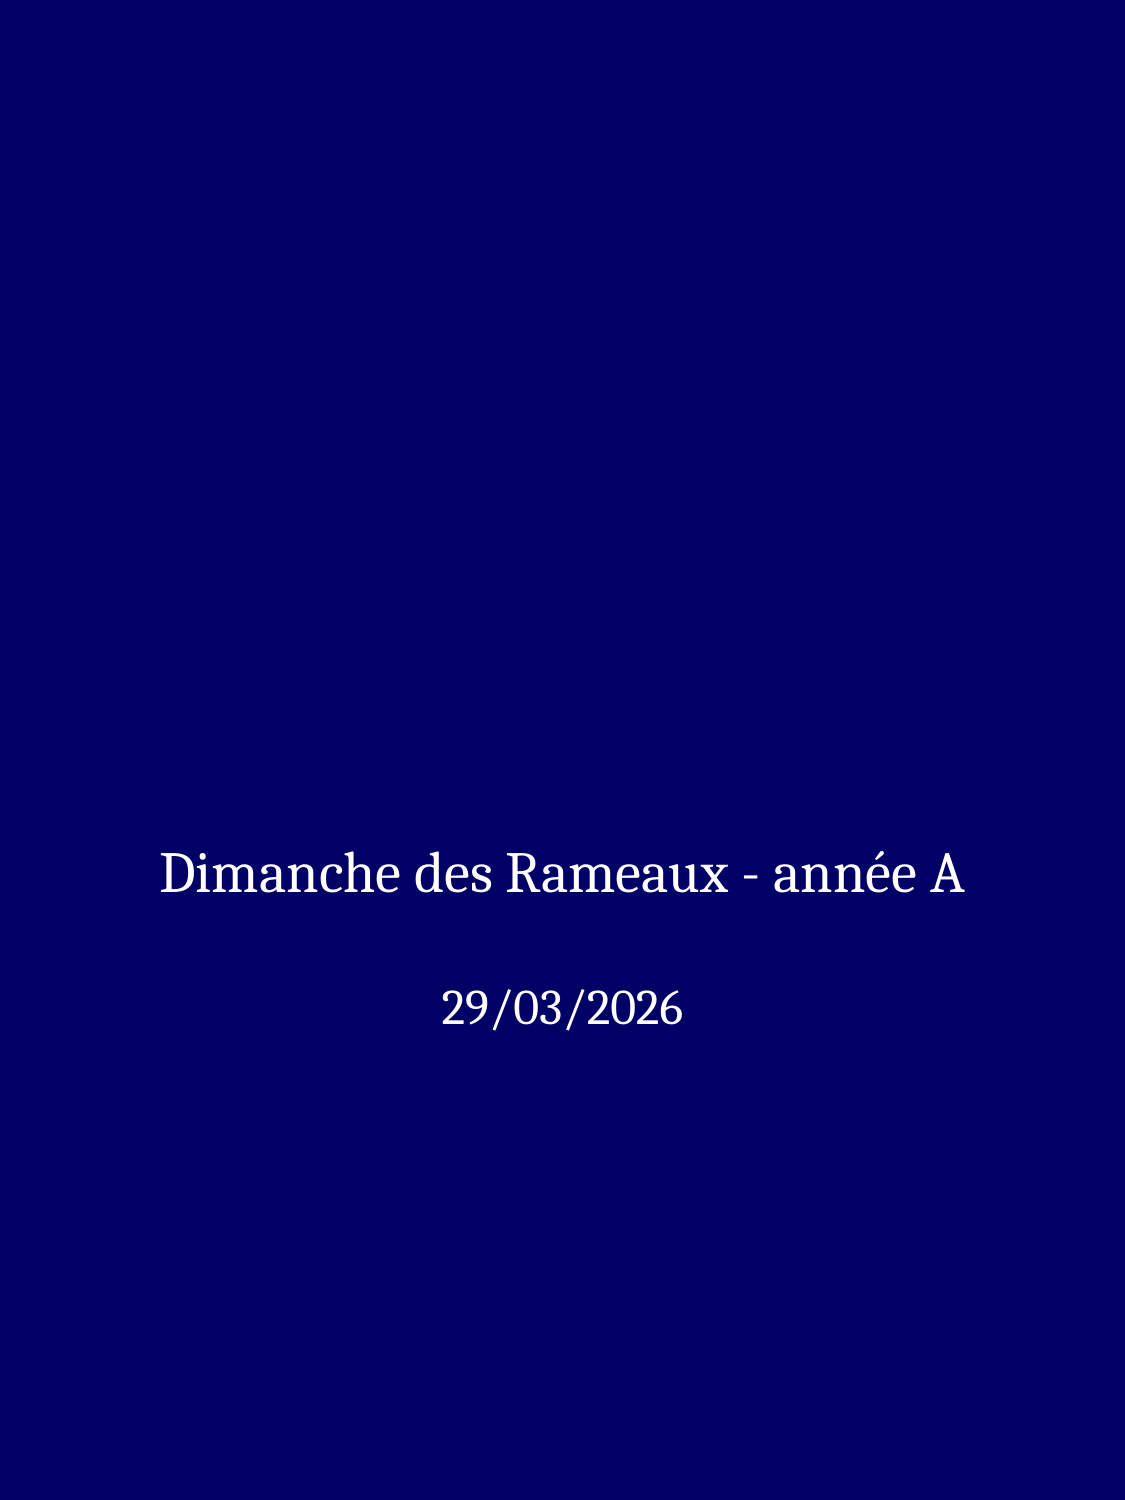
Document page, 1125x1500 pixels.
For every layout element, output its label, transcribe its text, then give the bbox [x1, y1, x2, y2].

text_box Dimanche des Rameaux - année A 29/03/2026 [0, 826, 1125, 1163]
